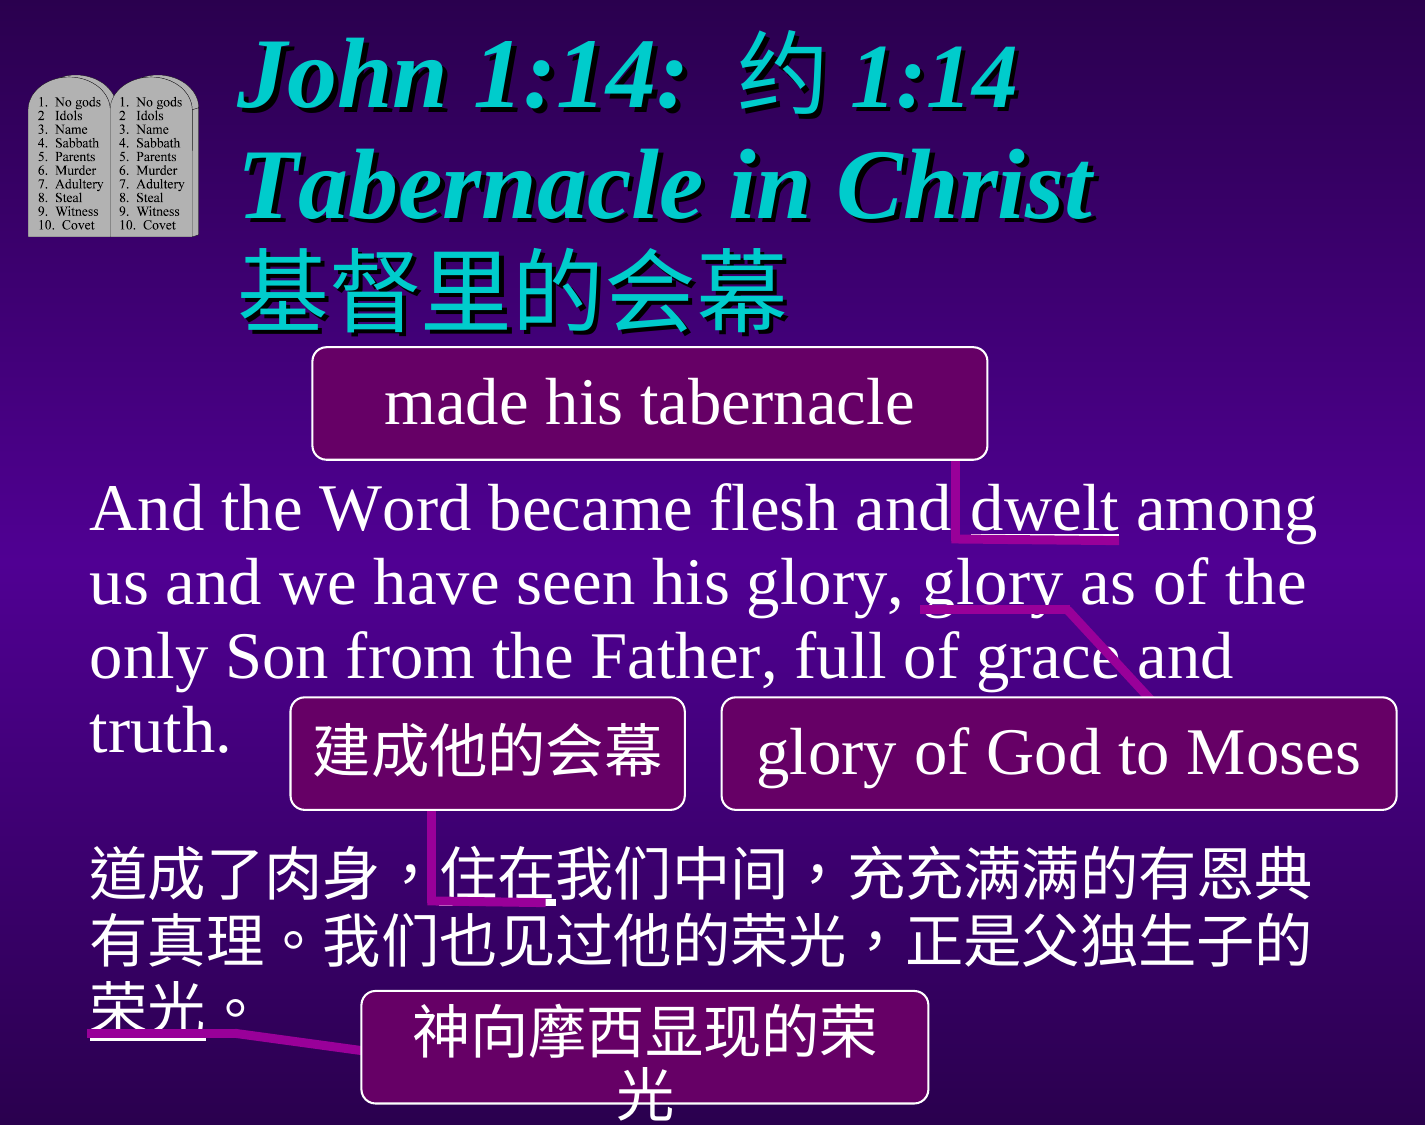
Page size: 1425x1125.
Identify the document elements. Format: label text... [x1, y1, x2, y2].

text_box 建成他的会幕 [297, 702, 679, 806]
text_box [638, 1099, 650, 1104]
text_box 神向摩西显现的荣光 [370, 995, 920, 1099]
text_box And the Word became flesh and dwelt among us and we have seen his glory, glory as of the only Son from the Father, full of grace and truth. 道成了肉身，住在我们中间，充充满满的有恩典有真理。我们也见过他的荣光，正是父独生子的荣光。 [75, 463, 1351, 1083]
text_box [290, 697, 685, 810]
text_box made his tabernacle [323, 351, 977, 456]
text_box glory of God to Moses [732, 702, 1386, 806]
title John 1:14: 约1:14 Tabernacle in Christ 基督里的会幕 [237, 18, 1319, 348]
text_box [312, 347, 988, 460]
text_box [721, 697, 1397, 810]
text_box [361, 990, 929, 1104]
